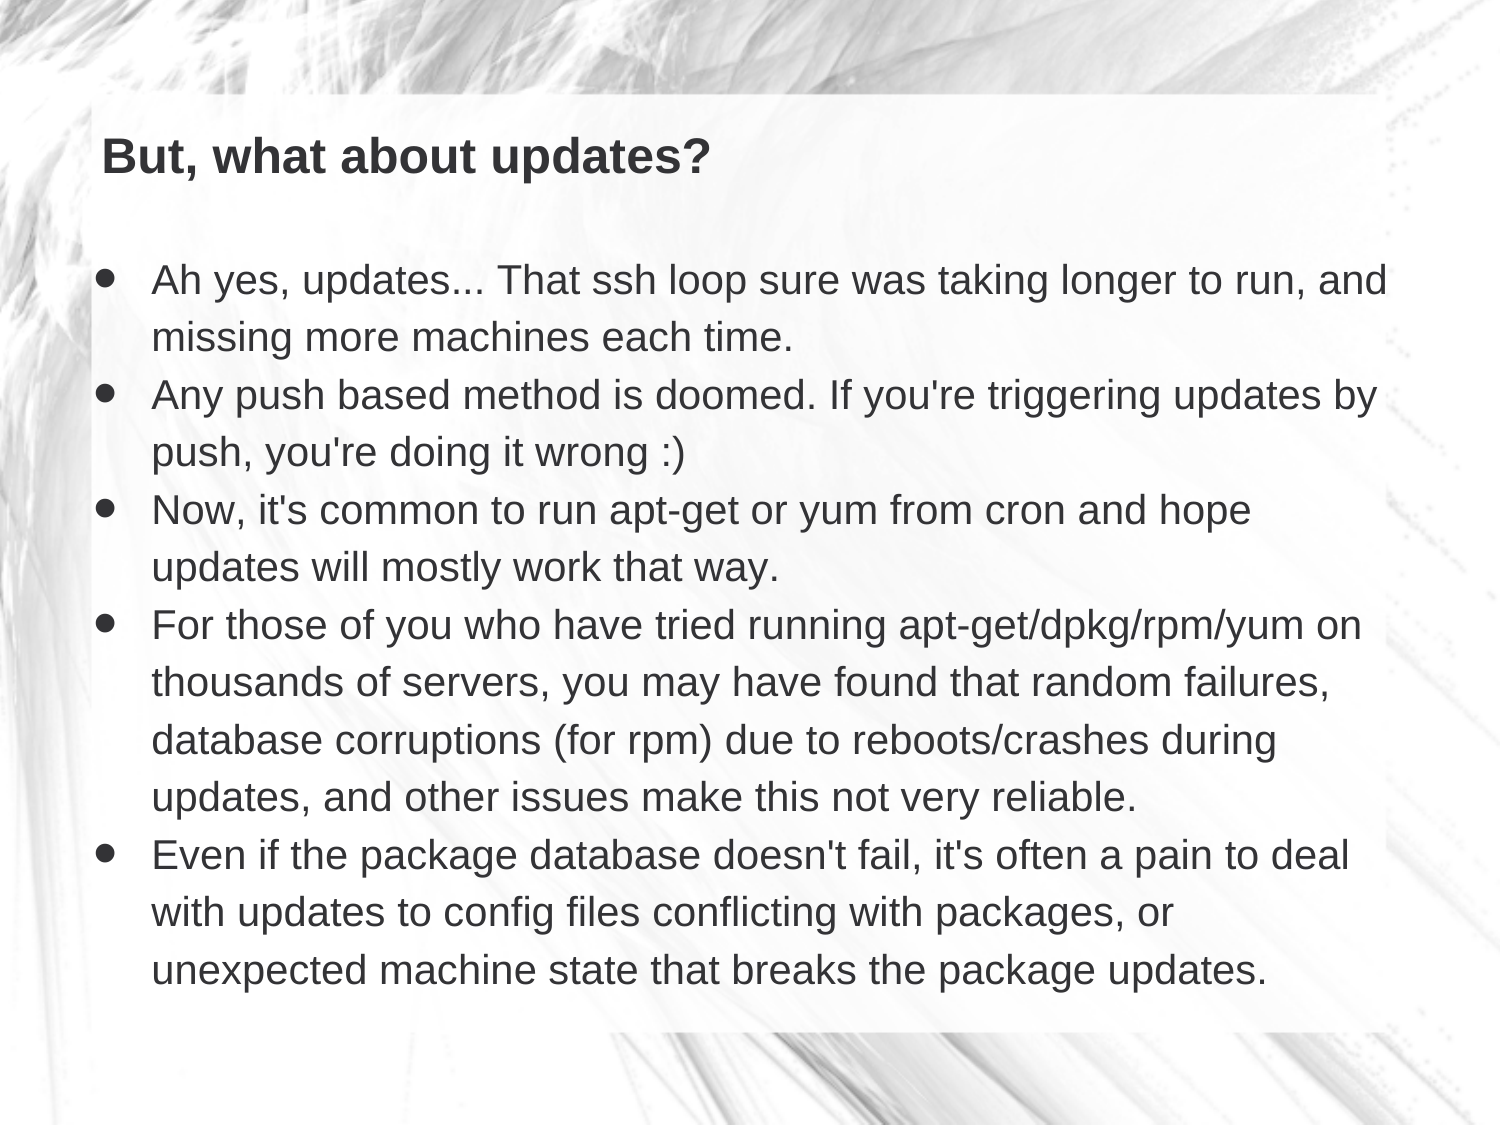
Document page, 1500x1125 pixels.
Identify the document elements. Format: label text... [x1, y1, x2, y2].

picture [0, 0, 1500, 1125]
list Ah yes, updates... That ssh loop sure was taking longer to run, and missing more machines each time. Any push based method is doomed. If you're triggering updates by push, you're doing it wrong :) Now, it's common to run apt-get or yum from cron and hope updates will mostly work that way. For those of you who have tried running apt-get/dpkg/rpm/yum on thousands of servers, you may have found that random failures, database corruptions (for rpm) due to reboots/crashes during updates, and other issues make this not very reliable. Even if the package database doesn't fail, it's often a pain to deal with updates to config files conflicting with packages, or unexpected machine state that breaks the package updates. [61, 229, 1412, 1017]
title But, what about updates? [61, 108, 1412, 205]
